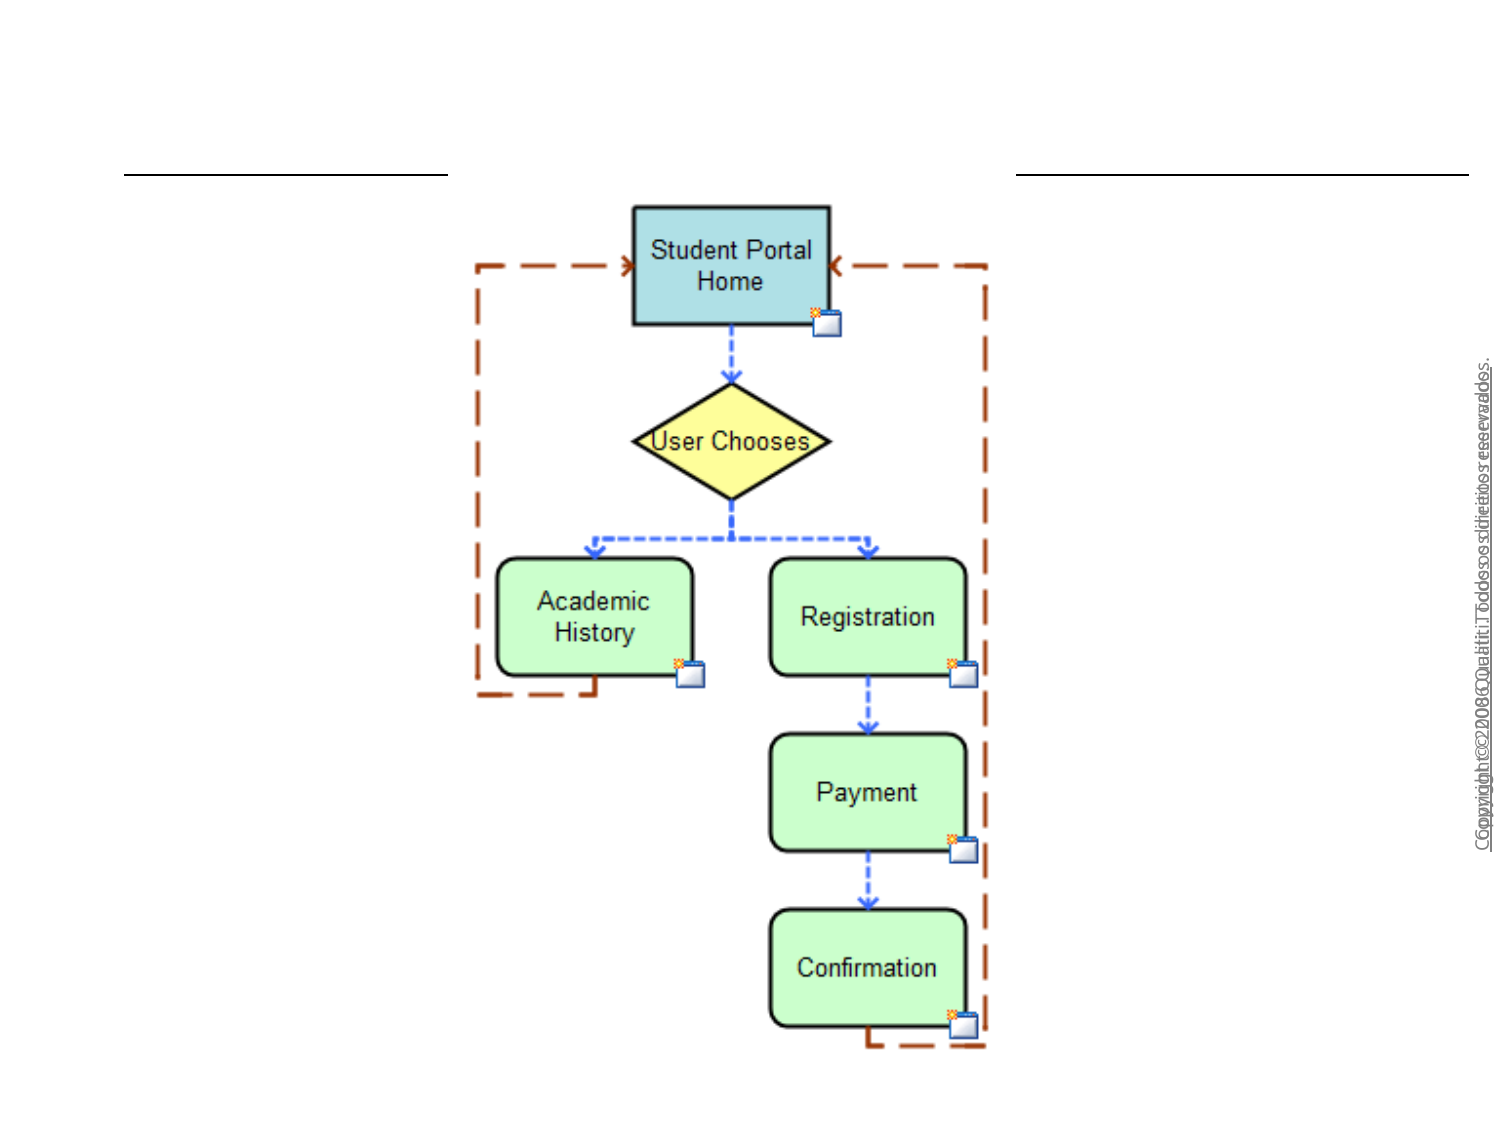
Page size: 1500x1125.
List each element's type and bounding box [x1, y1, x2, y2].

picture [448, 160, 1016, 1063]
